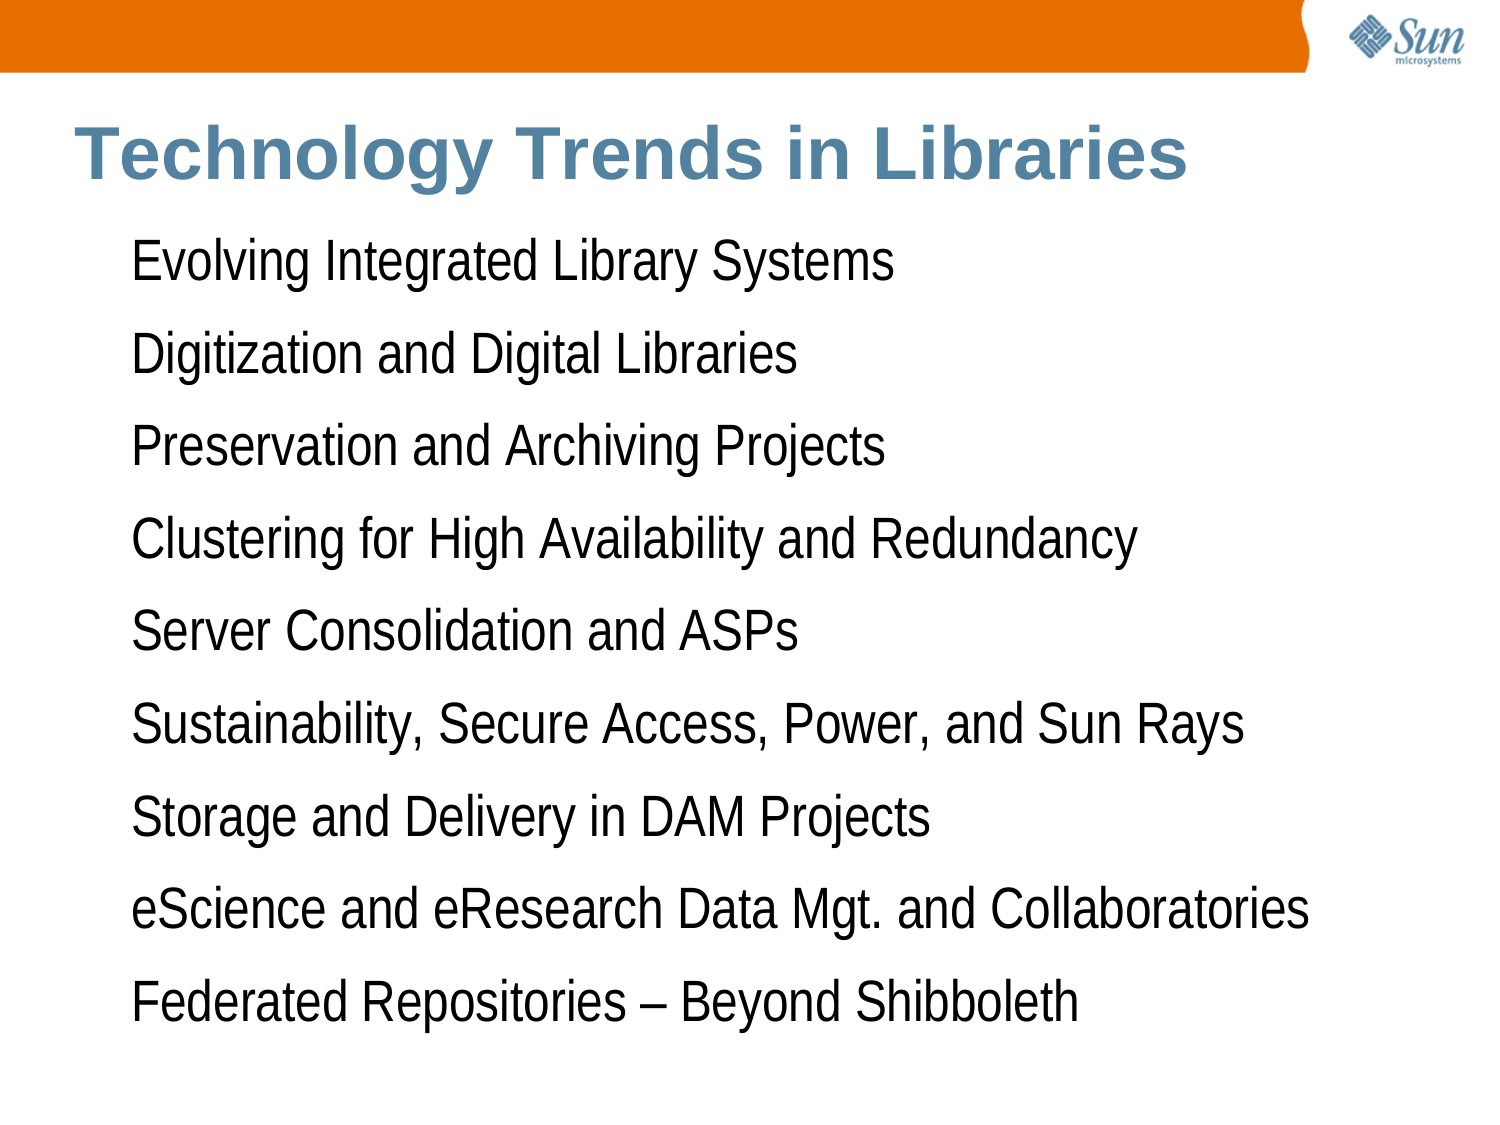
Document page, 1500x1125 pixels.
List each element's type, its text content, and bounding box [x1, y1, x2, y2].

list Evolving Integrated Library Systems Digitization and Digital Libraries Preservation and Archiving Projects Clustering for High Availability and Redundancy Server Consolidation and ASPs Sustainability, Secure Access, Power, and Sun Rays Storage and Delivery in DAM Projects eScience and eResearch Data Mgt. and Collaboratories Federated Repositories – Beyond Shibboleth [95, 235, 1435, 1039]
title Technology Trends in Libraries [74, 118, 1364, 307]
picture [0, 0, 1500, 75]
